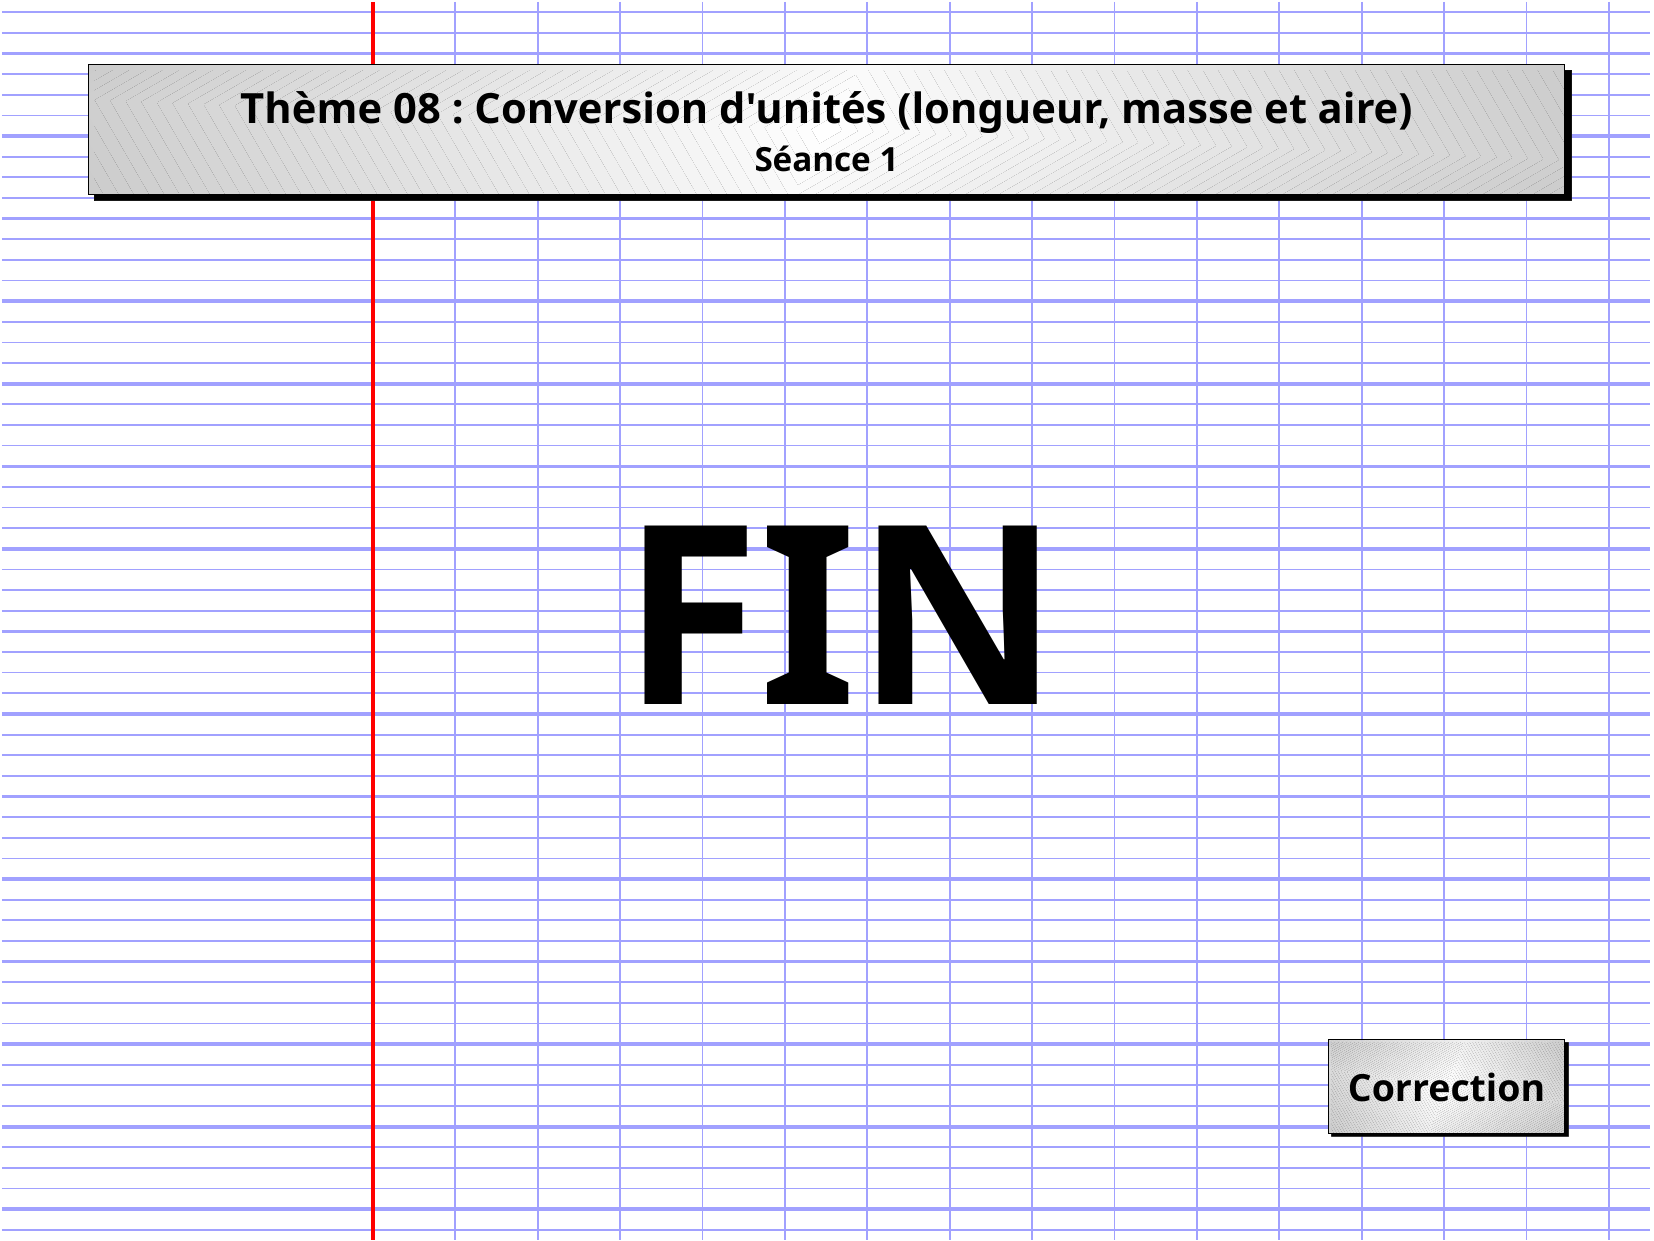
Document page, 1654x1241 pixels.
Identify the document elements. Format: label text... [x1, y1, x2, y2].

text_box FIN [413, 429, 1270, 798]
text_box Correction [1328, 1039, 1565, 1134]
text_box Thème 08 : Conversion d'unités (longueur, masse et aire) Séance 1 [88, 64, 1565, 195]
picture [0, 0, 1654, 1241]
